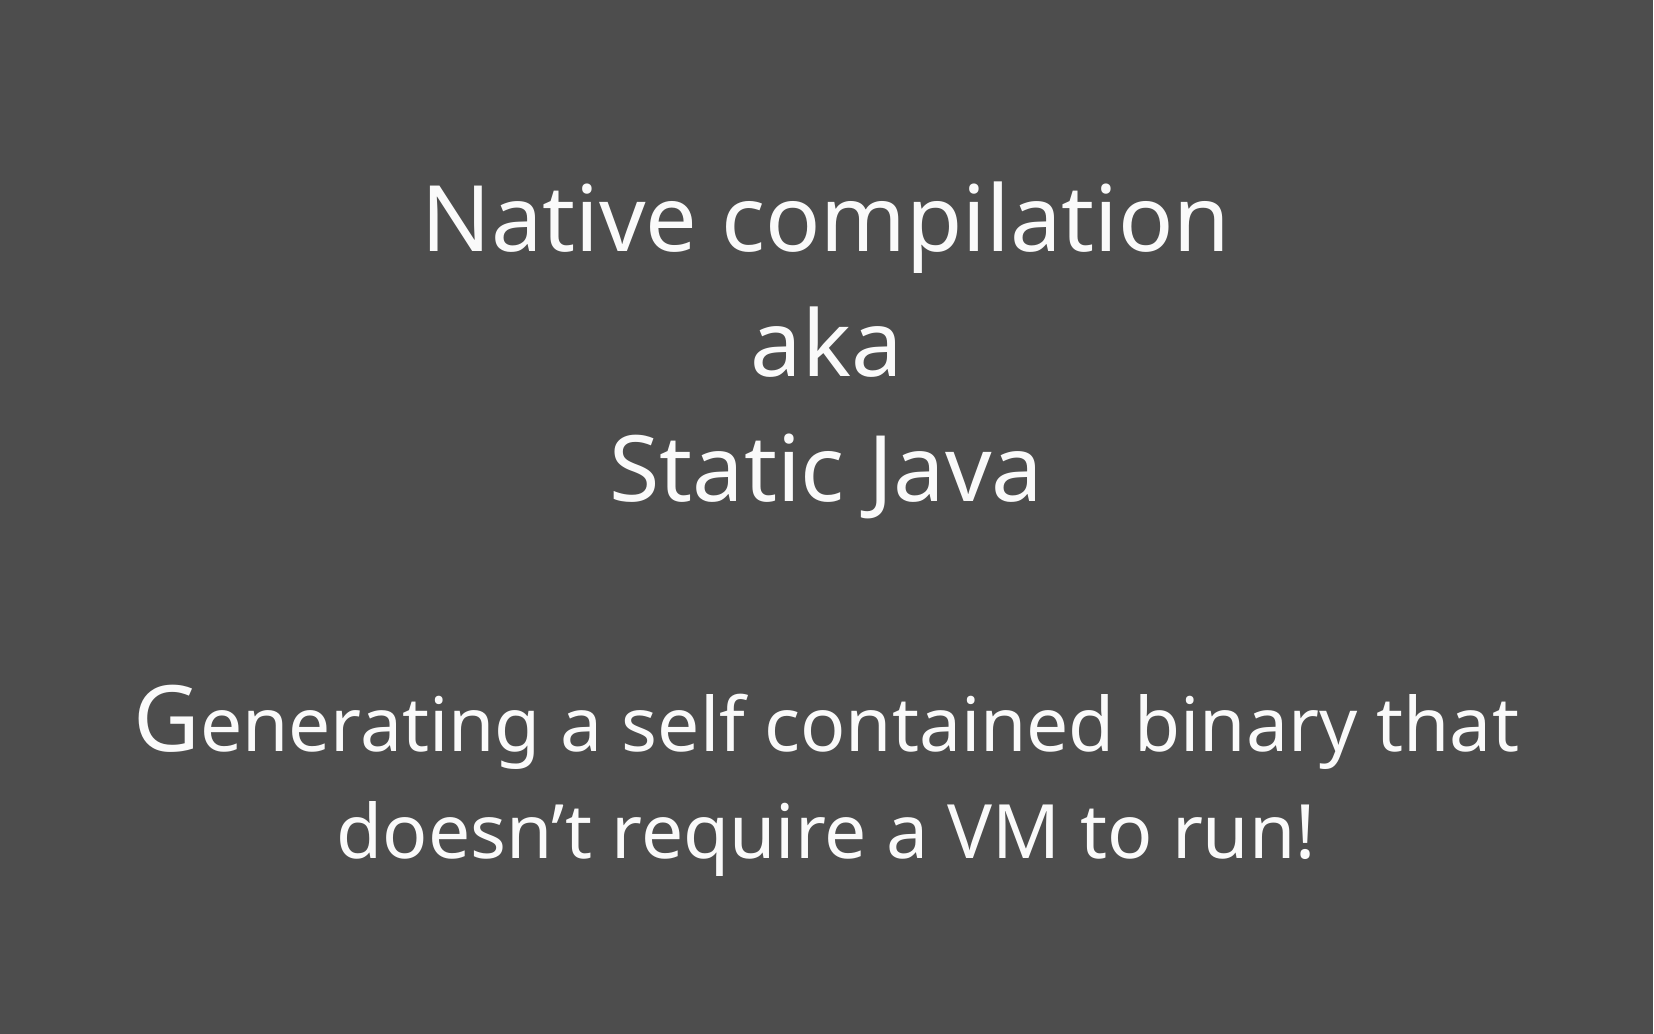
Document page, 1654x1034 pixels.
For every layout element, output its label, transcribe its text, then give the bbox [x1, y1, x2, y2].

title Native compilation aka Static Java Generating a self contained binary that doesn’t require a VM to run! [0, 0, 1653, 1034]
